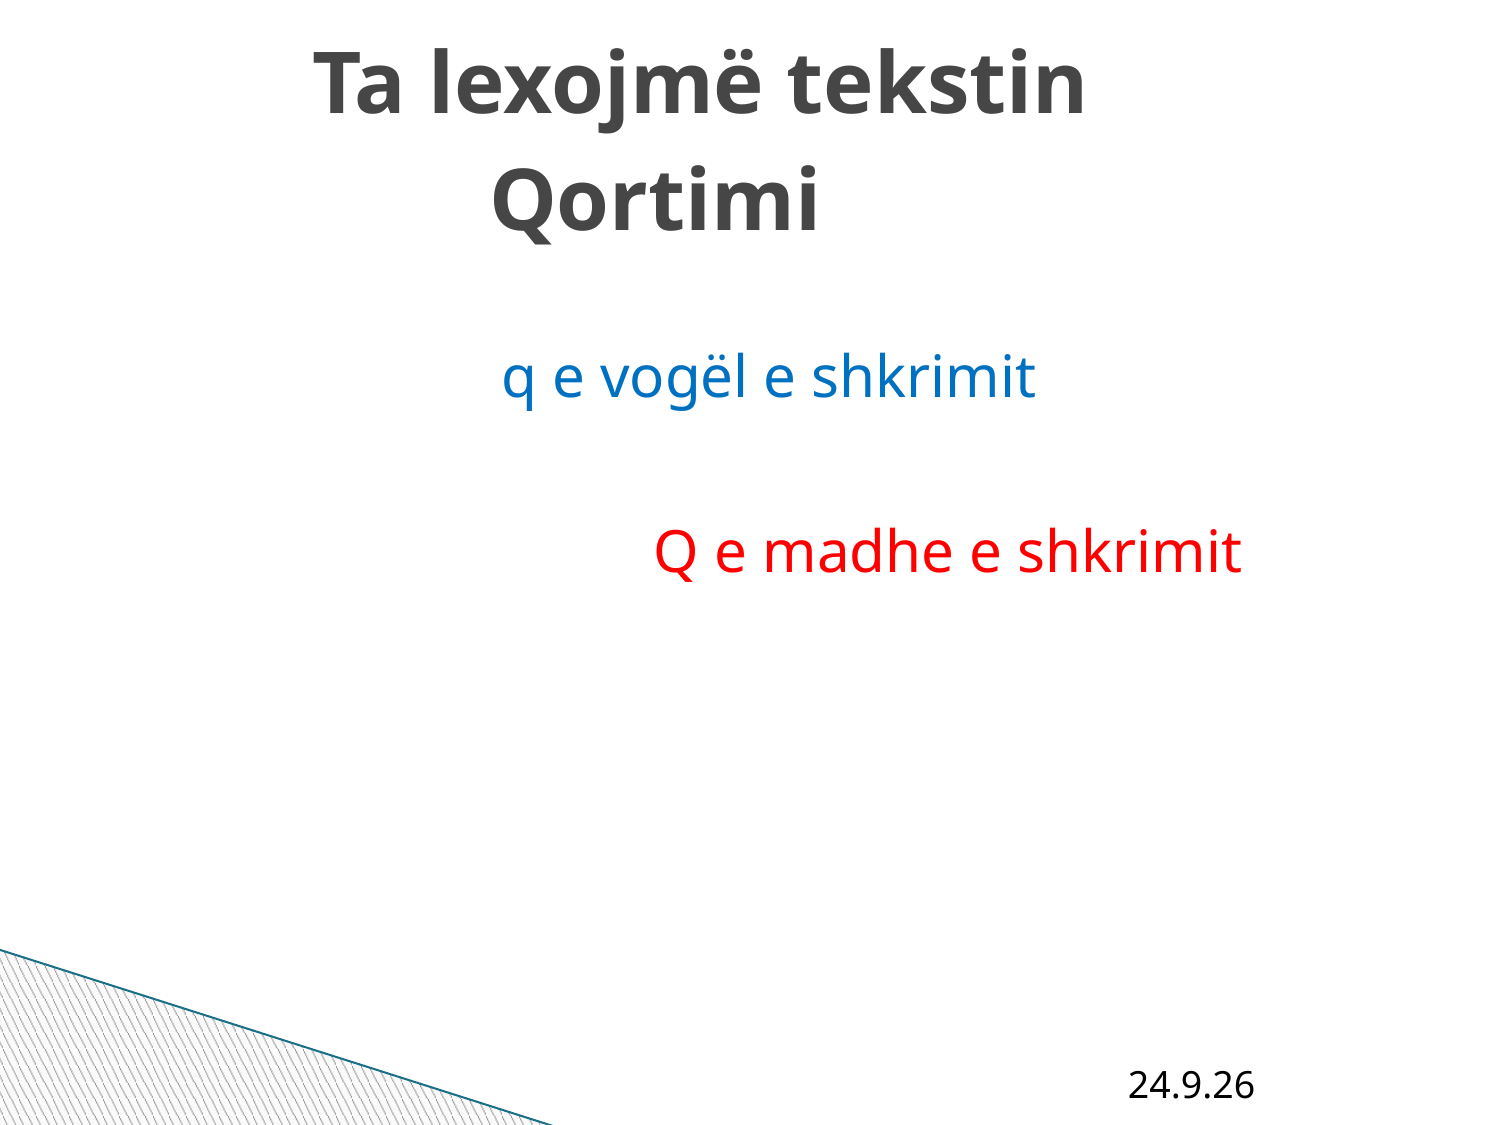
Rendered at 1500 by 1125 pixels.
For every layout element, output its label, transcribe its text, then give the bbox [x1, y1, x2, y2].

picture [0, 952, 543, 1125]
title Ta lexojmë tekstin Qortimi [75, 45, 1425, 233]
list q e vogël e shkrimit Q e madhe e shkrimit [75, 243, 1425, 986]
